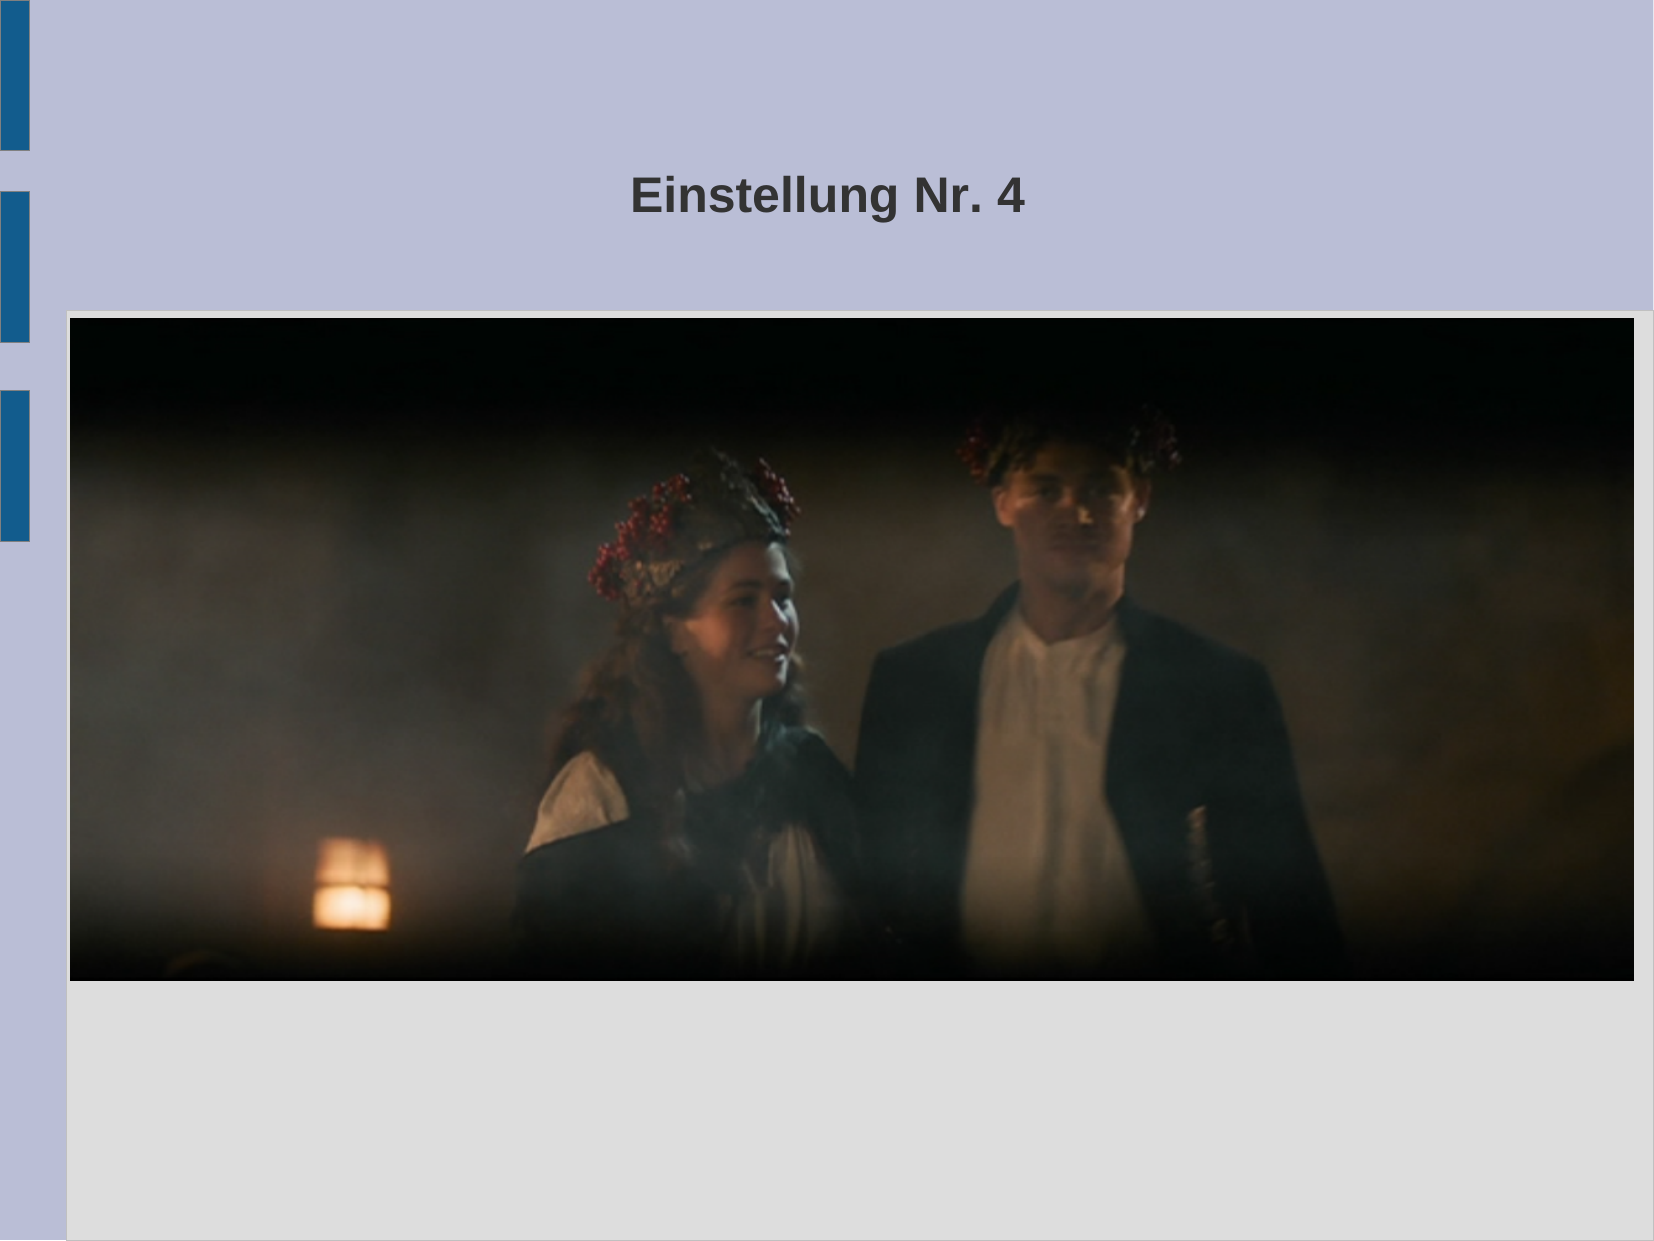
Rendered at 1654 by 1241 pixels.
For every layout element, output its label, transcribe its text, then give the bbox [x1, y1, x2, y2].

title Einstellung Nr. 4 [121, 91, 1534, 299]
picture [70, 318, 1634, 981]
